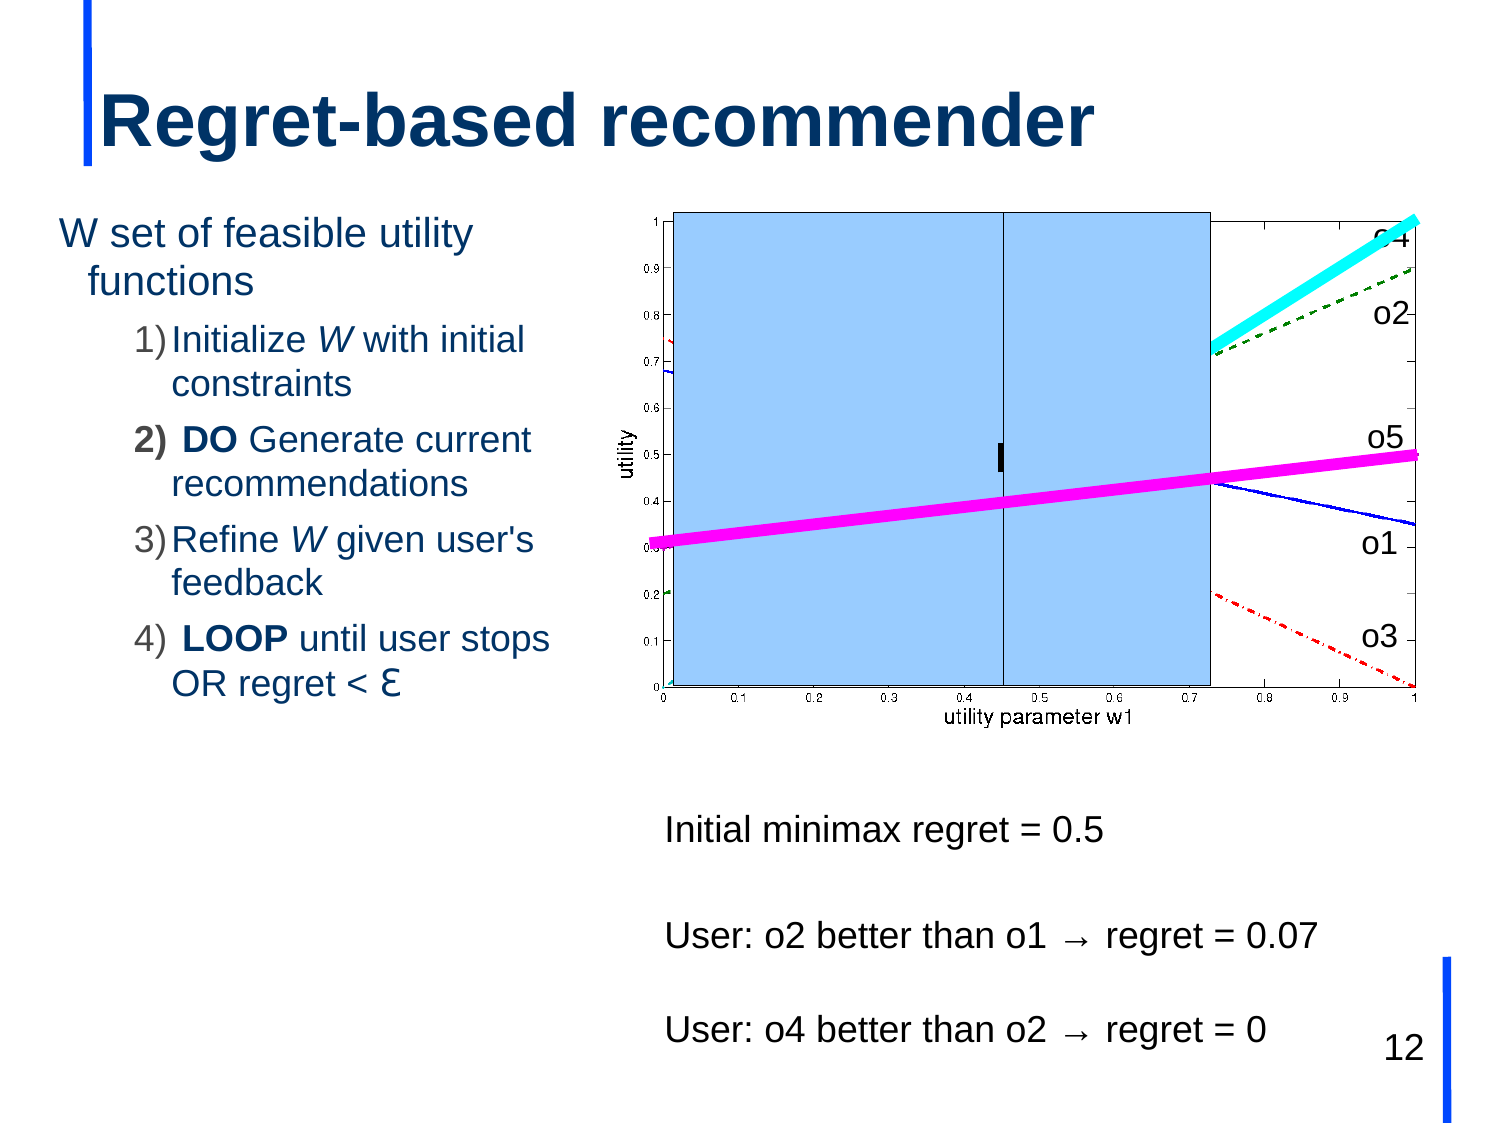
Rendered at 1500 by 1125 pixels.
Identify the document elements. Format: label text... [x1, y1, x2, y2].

title Regret-based recommender [99, 32, 1438, 206]
text_box o1 [1346, 513, 1436, 569]
text_box o3 [1346, 606, 1436, 662]
picture [537, 178, 1500, 751]
text_box o2 [1358, 283, 1447, 339]
text_box o4 [1358, 206, 1425, 262]
text_box [673, 212, 1211, 686]
list W set of feasible utility functions Initialize W with initial constraints DO Generate current recommendations Refine W given user's feedback LOOP until user stops OR regret < Ԑ [59, 207, 591, 1034]
text_box o5 [1352, 407, 1441, 463]
text_box Initial minimax regret = 0.5 [649, 797, 1329, 858]
text_box User: o4 better than o2 → regret = 0 [649, 998, 1359, 1058]
text_box User: o2 better than o1 → regret = 0.07 [649, 903, 1359, 964]
